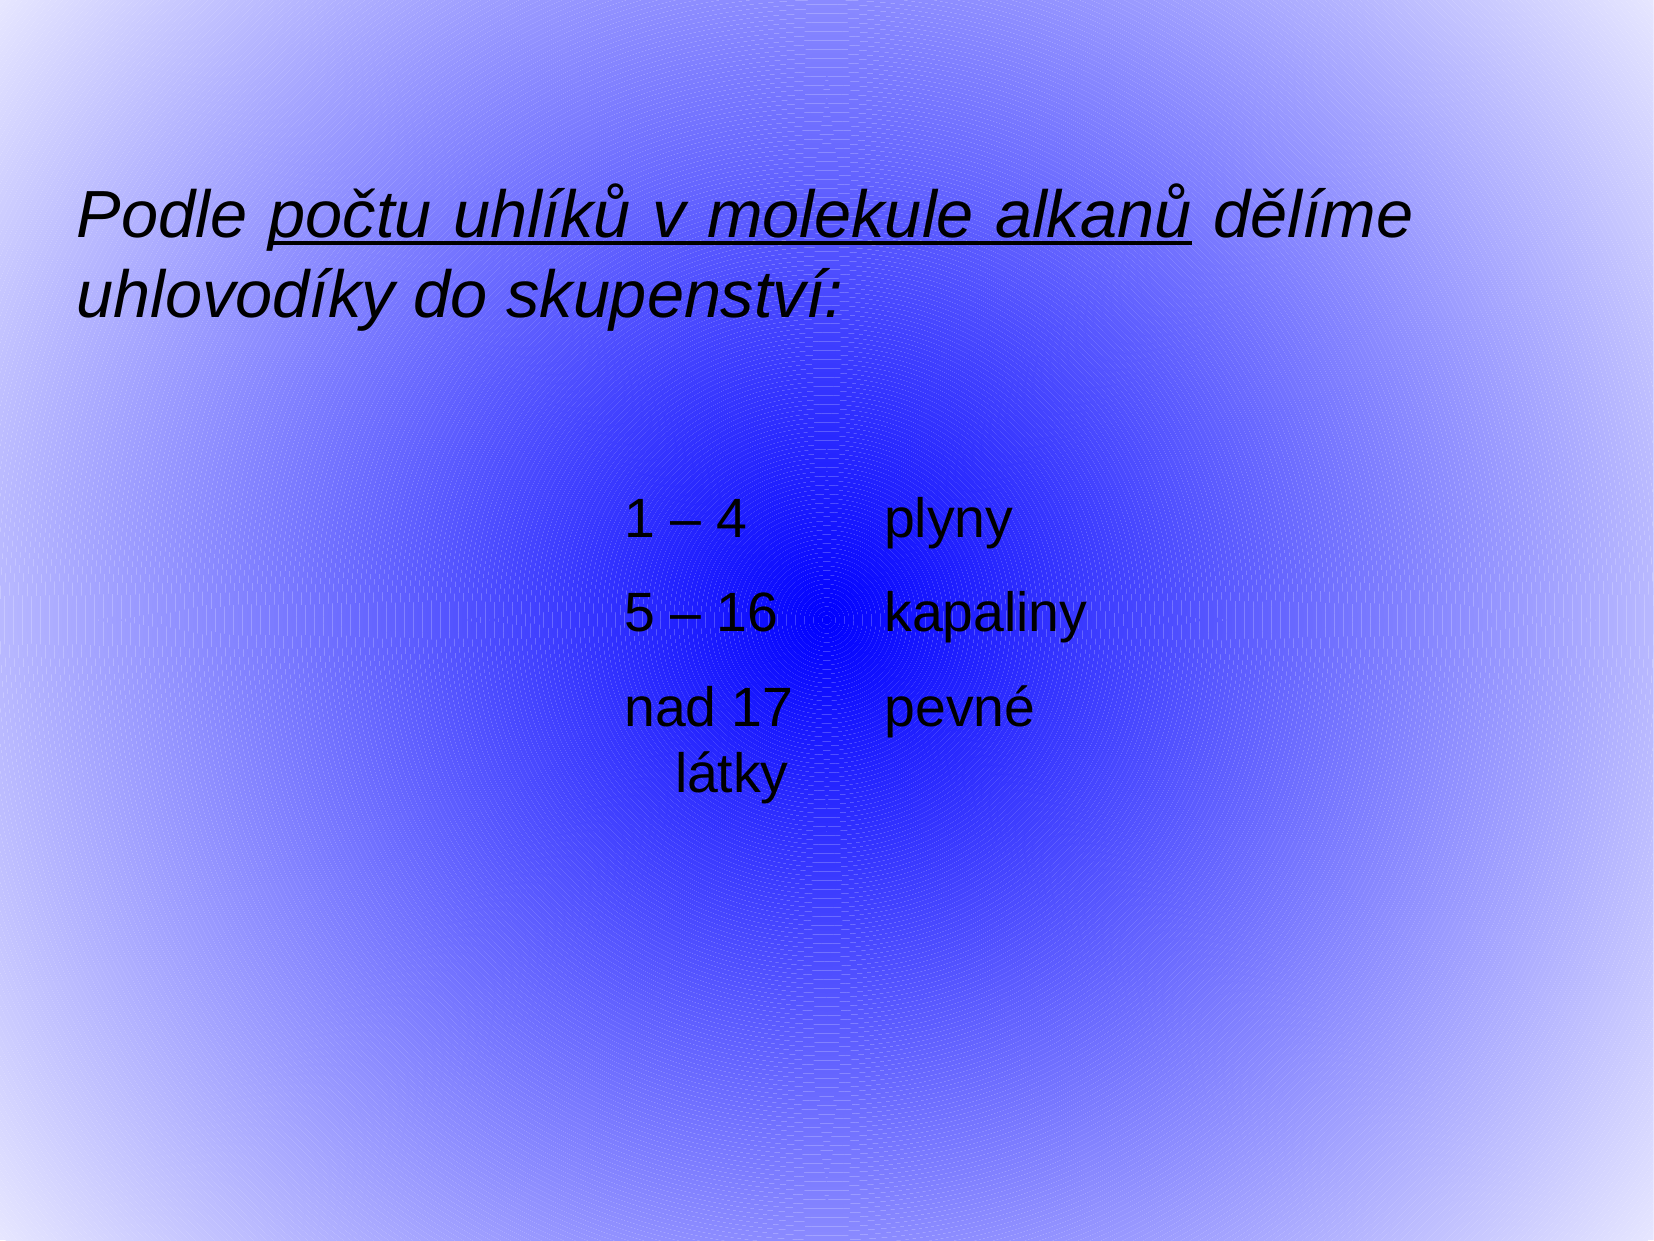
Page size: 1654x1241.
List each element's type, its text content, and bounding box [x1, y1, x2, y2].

title Podle počtu uhlíků v molekule alkanů dělíme uhlovodíky do skupenství: [76, 147, 1565, 355]
list 1 – 4 plyny 5 – 16 kapaliny nad 17 pevné látky [540, 388, 1114, 853]
